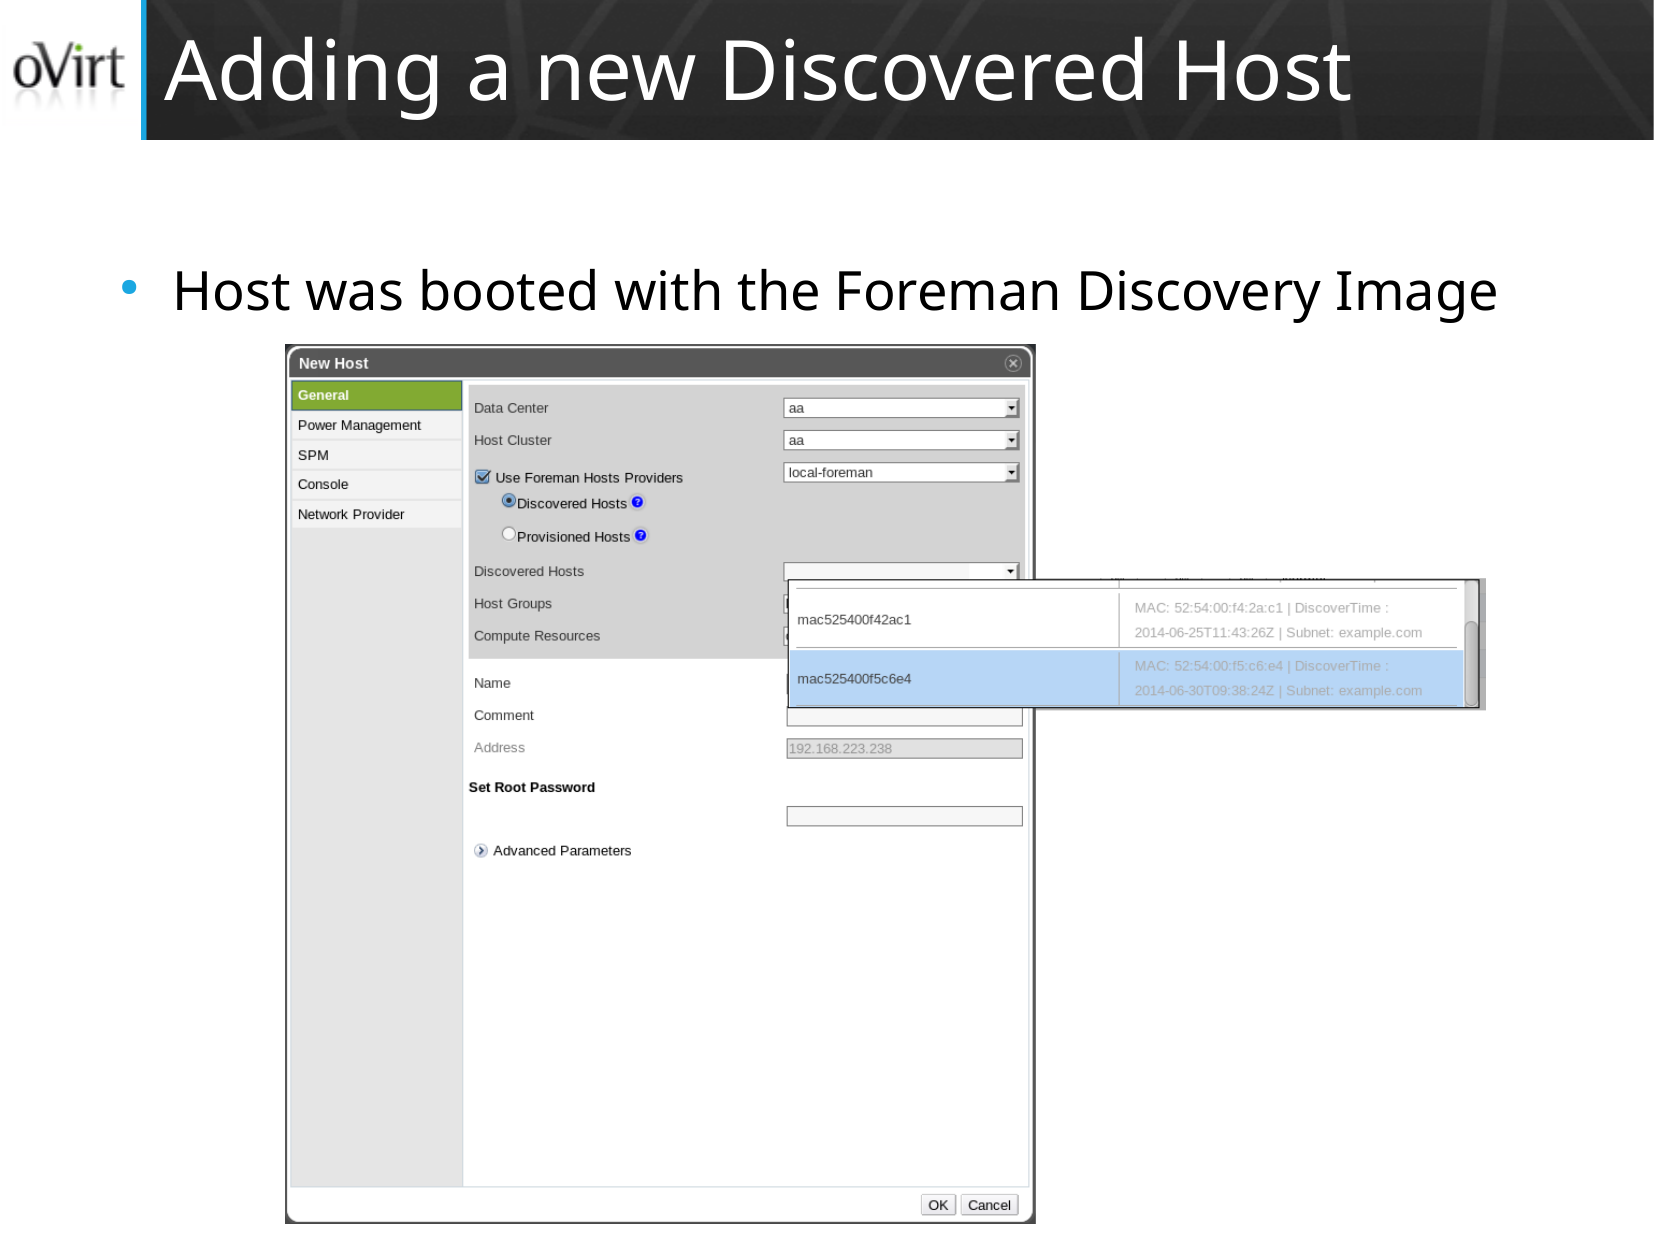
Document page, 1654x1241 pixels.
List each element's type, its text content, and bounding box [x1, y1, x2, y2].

picture [285, 344, 1486, 1224]
text_box Host was booted with the Foreman Discovery Image [87, 244, 1576, 1126]
picture [0, 0, 1654, 140]
title Adding a new Discovered Host [164, 18, 1653, 119]
